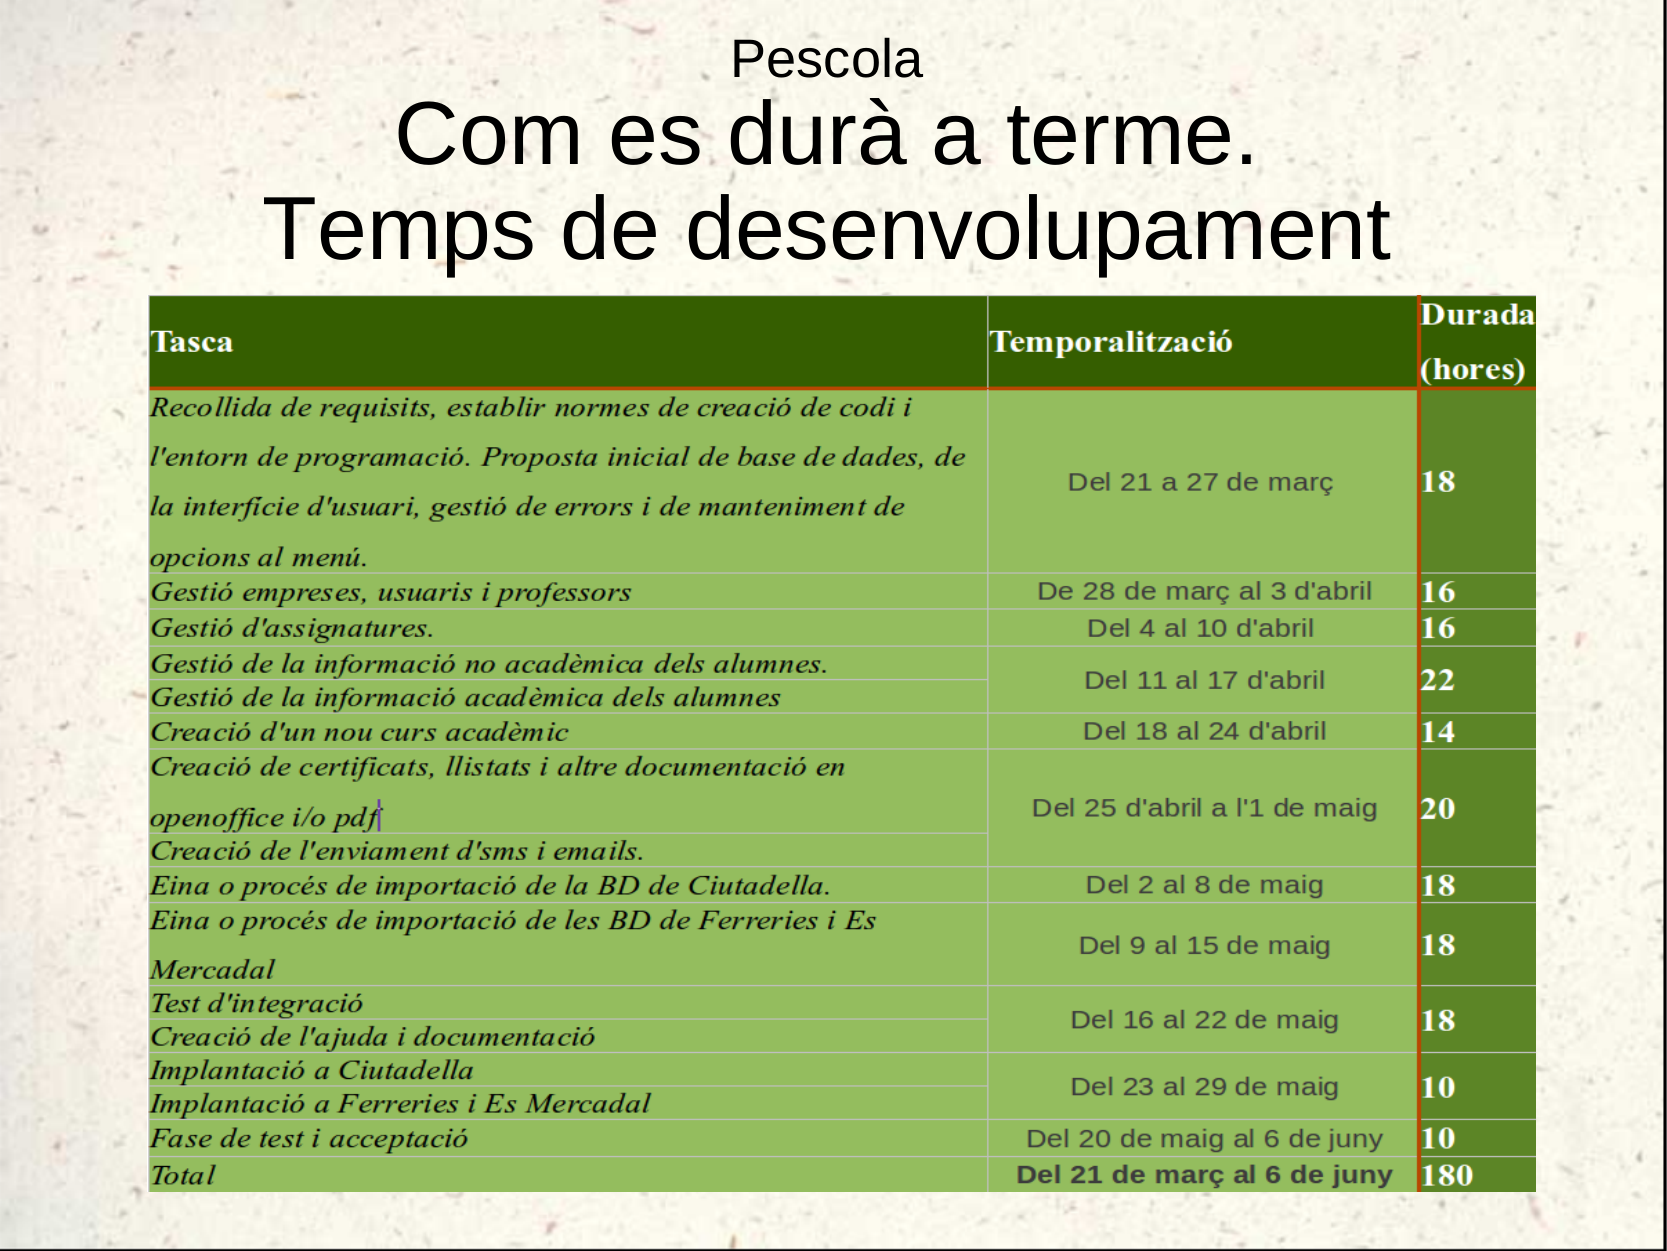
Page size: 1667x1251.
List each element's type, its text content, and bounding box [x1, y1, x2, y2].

picture [0, 0, 1667, 1251]
title Pescola Com es durà a terme. Temps de desenvolupament [118, 29, 1536, 281]
